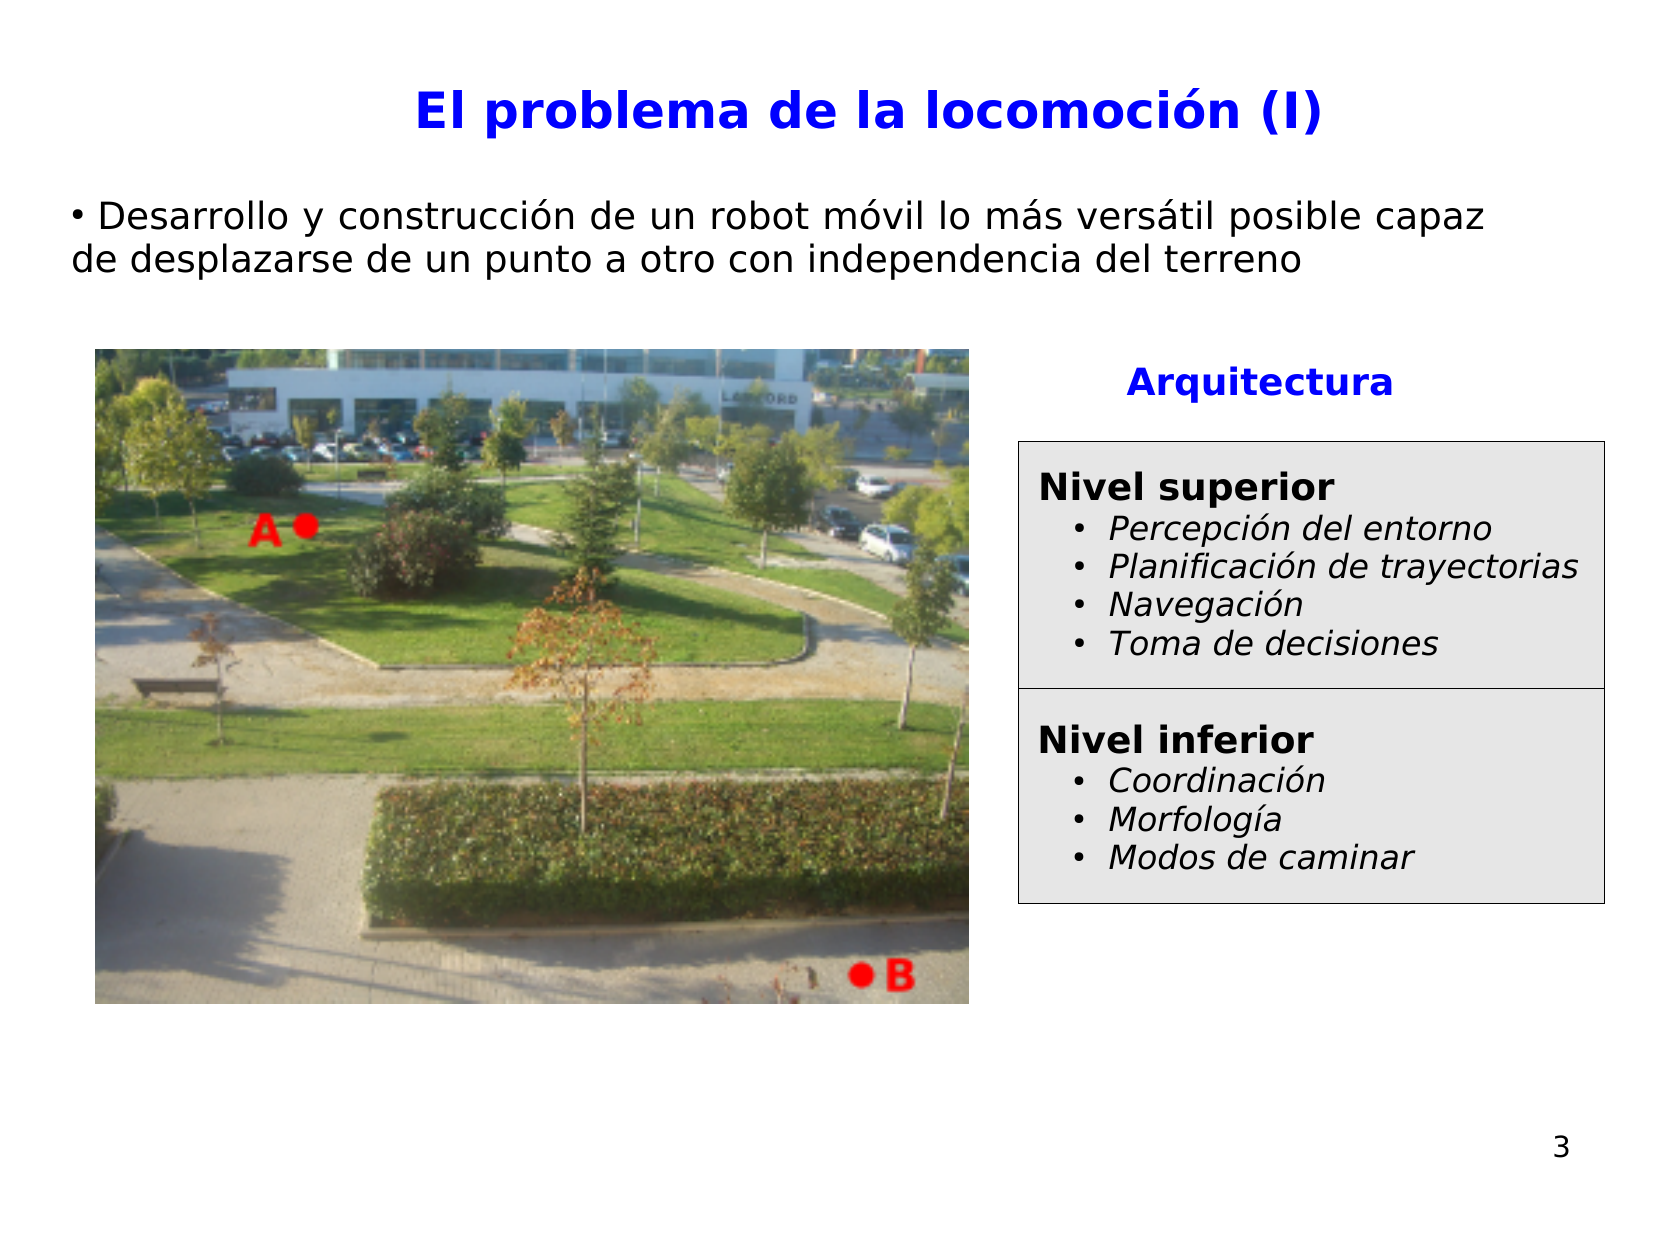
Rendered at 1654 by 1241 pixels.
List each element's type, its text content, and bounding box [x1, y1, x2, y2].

text_box Nivel inferior Coordinación Morfología Modos de caminar [1022, 711, 1430, 886]
text_box Nivel superior Percepción del entorno Planificación de trayectorias Navegación Toma de decisiones [1023, 458, 1595, 671]
text_box [1018, 441, 1605, 904]
picture [95, 349, 969, 1004]
text_box Arquitectura [1111, 353, 1410, 412]
text_box El problema de la locomoción (I) [400, 74, 1340, 148]
text_box Desarrollo y construcción de un robot móvil lo más versátil posible capaz de desplazarse de un punto a otro con independencia del terreno [56, 187, 1540, 289]
